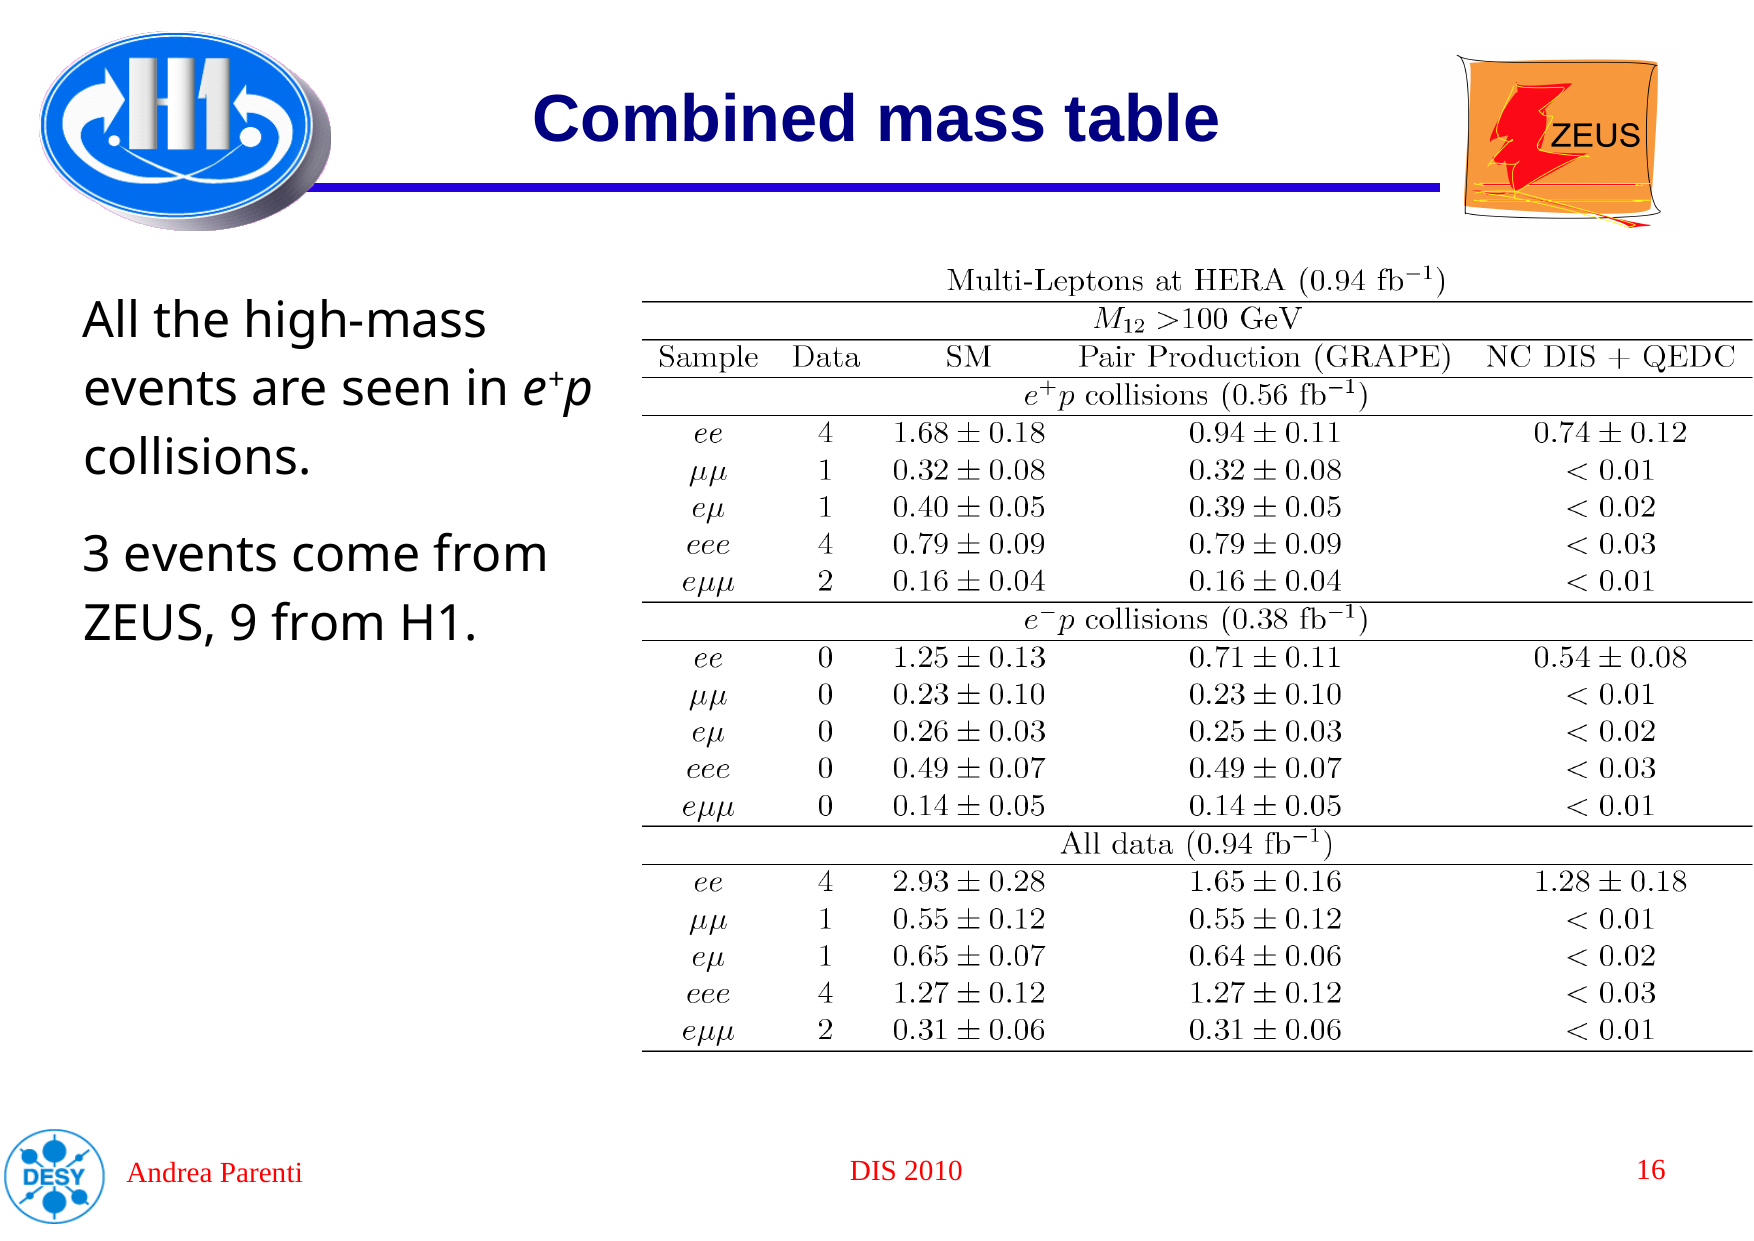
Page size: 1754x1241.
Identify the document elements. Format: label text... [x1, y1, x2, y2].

picture [0, 0, 1754, 1241]
list All the high-mass events are seen in e+p collisions. 3 events come from ZEUS, 9 from H1. [12, 284, 609, 1154]
title Combined mass table [331, 49, 1440, 188]
